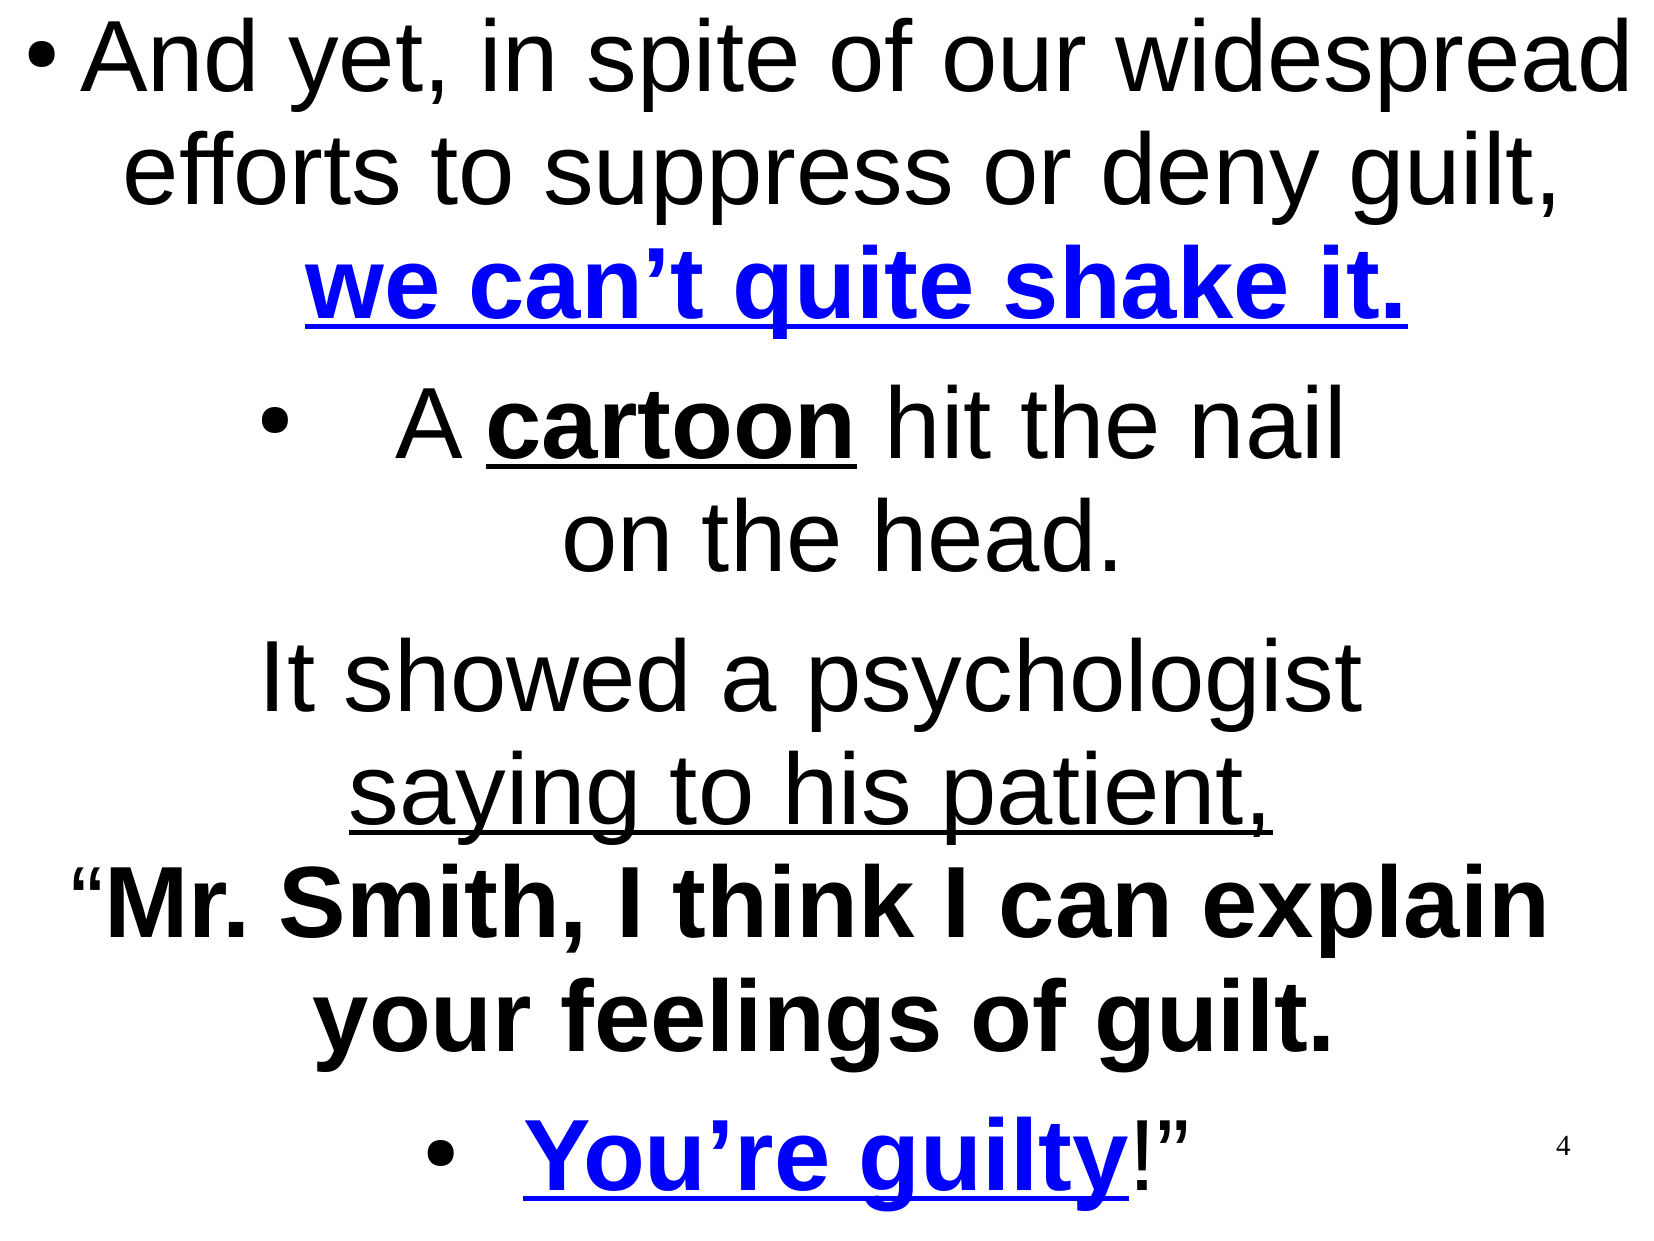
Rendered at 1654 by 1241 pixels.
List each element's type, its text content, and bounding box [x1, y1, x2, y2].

list And yet, in spite of our widespread efforts to suppress or deny guilt, we can’t quite shake it. A cartoon hit the nail on the head. It showed a psychologist saying to his patient, “Mr. Smith, I think I can explain your feelings of guilt. You’re guilty!” [0, 0, 1651, 1238]
